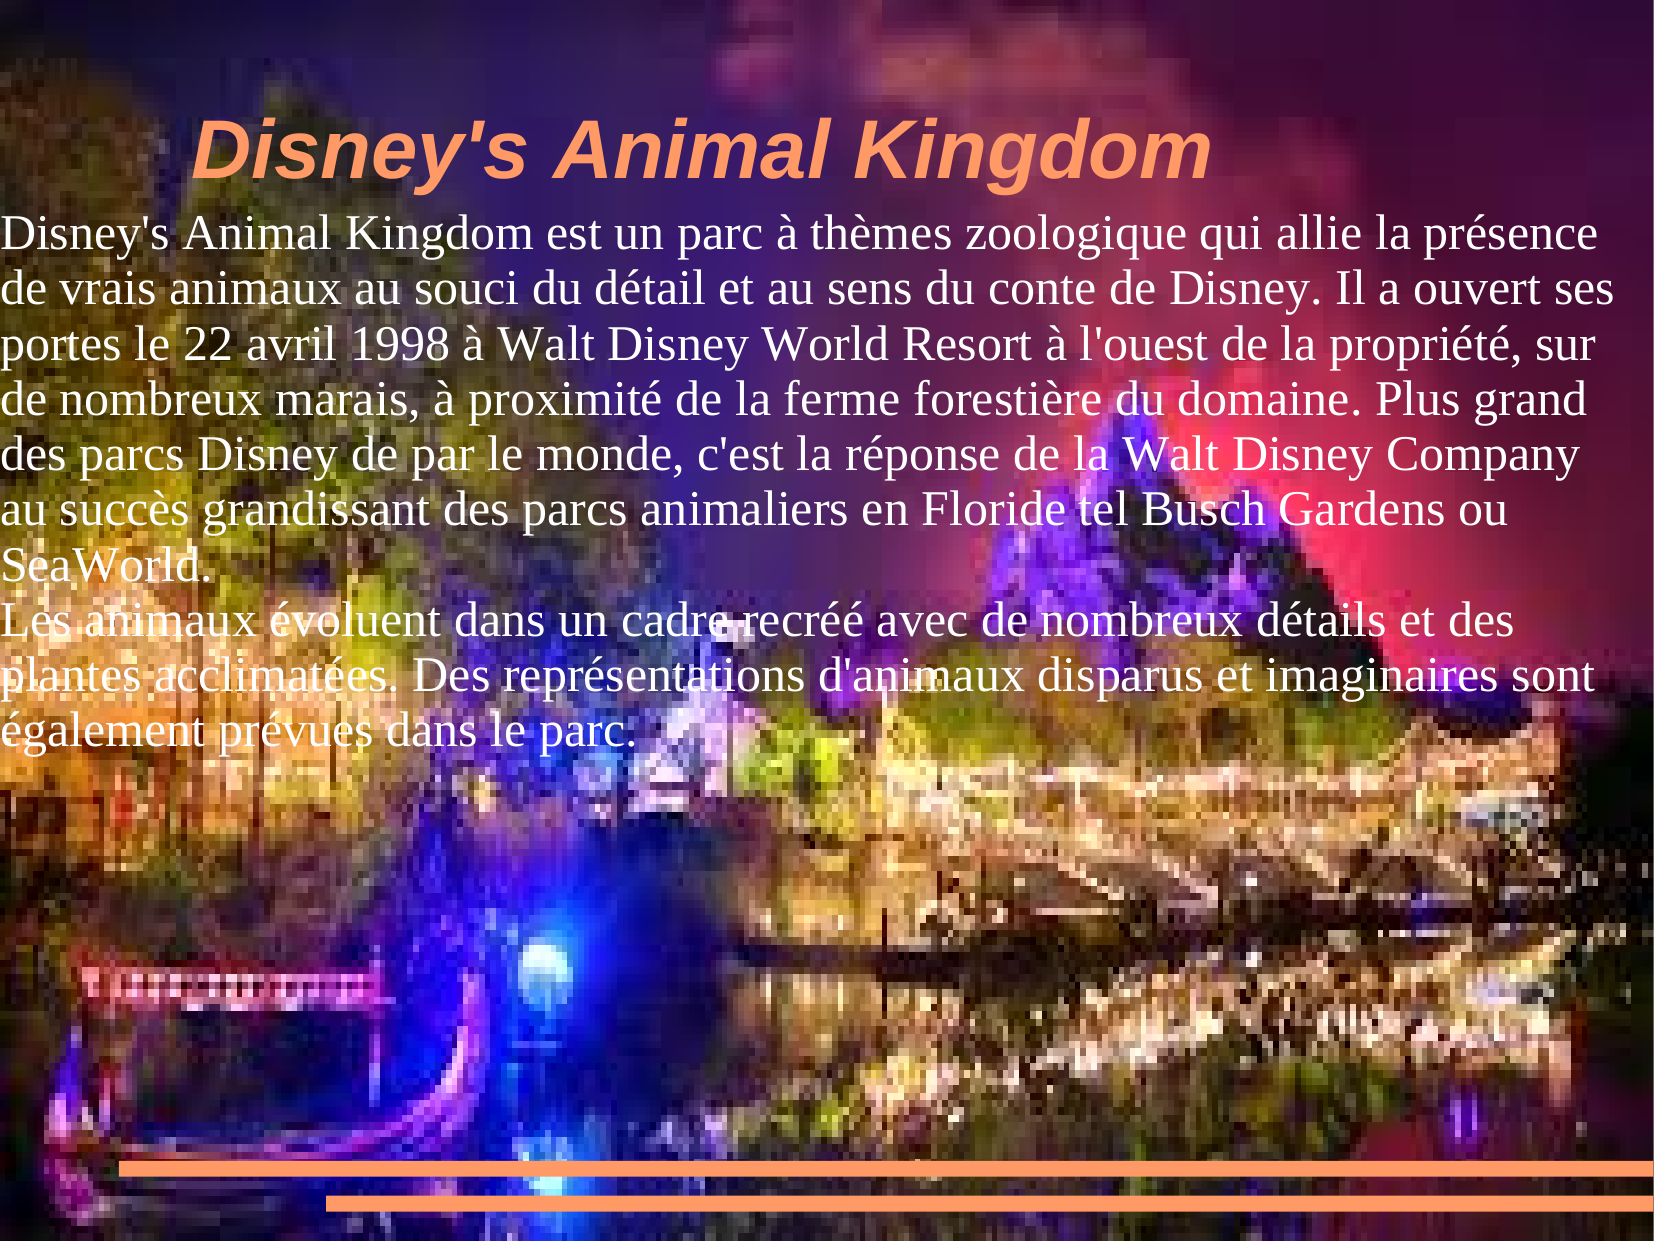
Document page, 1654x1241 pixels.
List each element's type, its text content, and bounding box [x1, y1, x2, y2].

picture [0, 0, 1654, 1241]
text_box Disney's Animal Kingdom est un parc à thèmes zoologique qui allie la présence de vrais animaux au souci du détail et au sens du conte de Disney. Il a ouvert ses portes le 22 avril 1998 à Walt Disney World Resort à l'ouest de la propriété, sur de nombreux marais, à proximité de la ferme forestière du domaine. Plus grand des parcs Disney de par le monde, c'est la réponse de la Walt Disney Company au succès grandissant des parcs animaliers en Floride tel Busch Gardens ou SeaWorld. Les animaux évoluent dans un cadre recréé avec de nombreux détails et des plantes acclimatées. Des représentations d'animaux disparus et imaginaires sont également prévues dans le parc. [0, 204, 1640, 768]
title Disney's Animal Kingdom [121, 46, 1534, 204]
